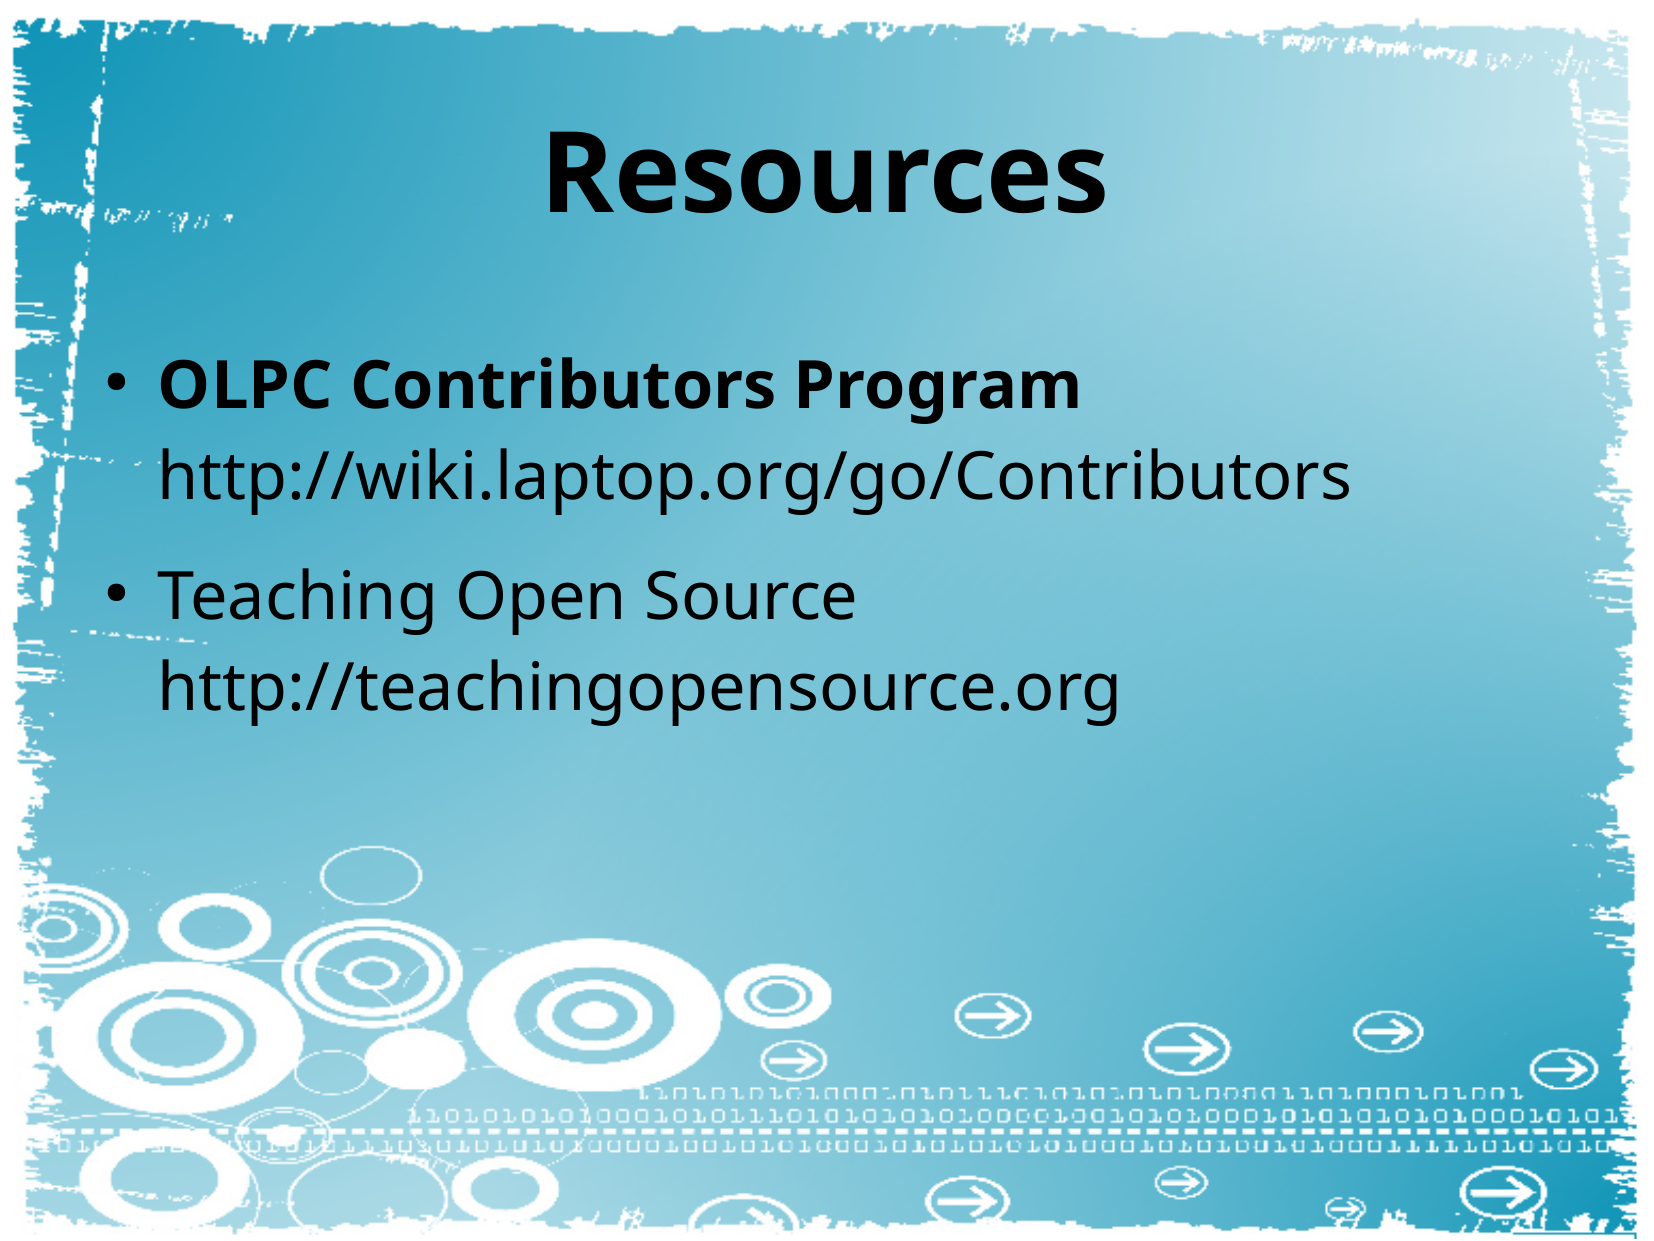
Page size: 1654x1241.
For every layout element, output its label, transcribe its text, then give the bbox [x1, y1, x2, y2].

list OLPC Contributors Program http://wiki.laptop.org/go/Contributors Teaching Open Source http://teachingopensource.org [86, 337, 1576, 1196]
title Resources [37, 44, 1613, 293]
picture [1, 1, 1652, 1239]
